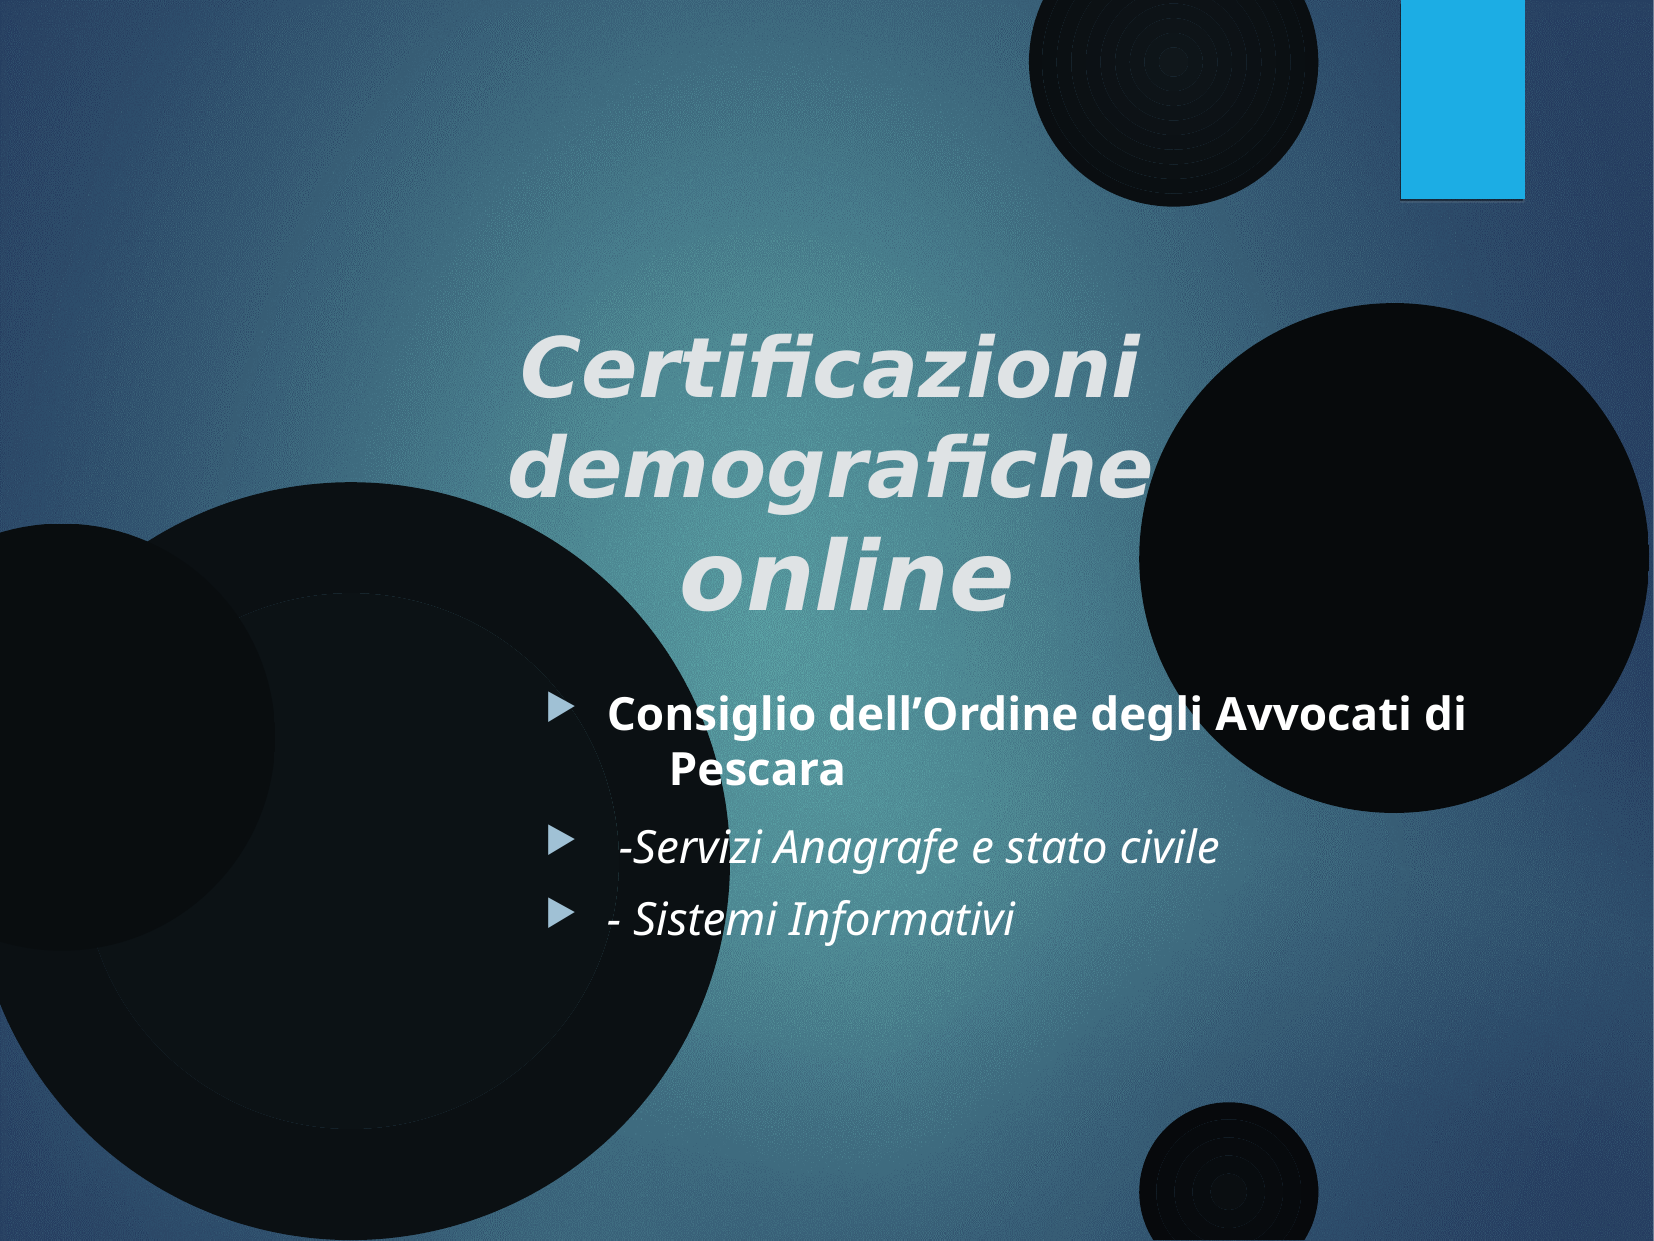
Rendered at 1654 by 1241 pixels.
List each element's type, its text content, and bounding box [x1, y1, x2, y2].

subtitle Consiglio dell’Ordine degli Avvocati di Pescara -Servizi Anagrafe e stato civile - Sistemi Informativi [529, 668, 1487, 961]
title Certificazioni demografiche online [175, 306, 1487, 735]
